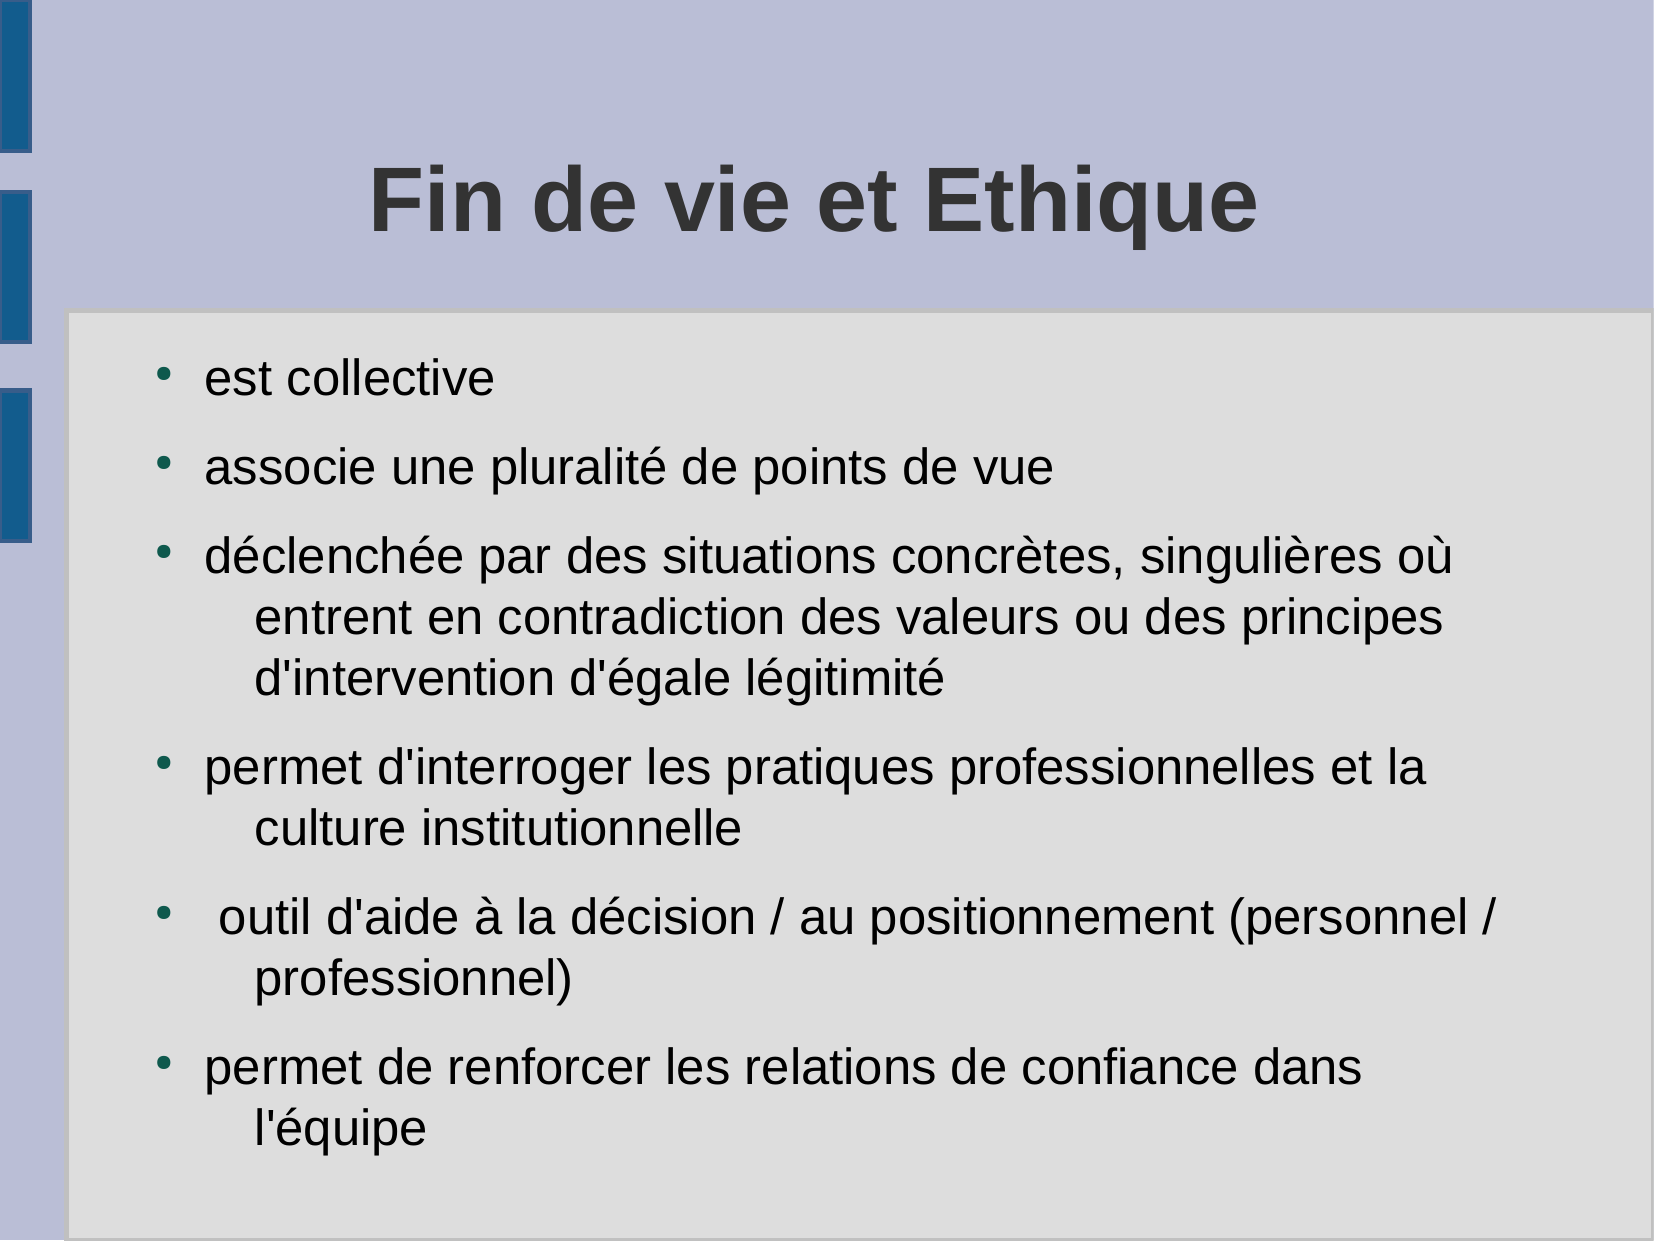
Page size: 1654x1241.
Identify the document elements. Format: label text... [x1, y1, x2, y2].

title Fin de vie et Ethique [121, 98, 1534, 291]
list est collective associe une pluralité de points de vue déclenchée par des situations concrètes, singulières où entrent en contradiction des valeurs ou des principes d'intervention d'égale légitimité permet d'interroger les pratiques professionnelles et la culture institutionnelle outil d'aide à la décision / au positionnement (personnel / professionnel) permet de renforcer les relations de confiance dans l'équipe [121, 344, 1534, 1159]
